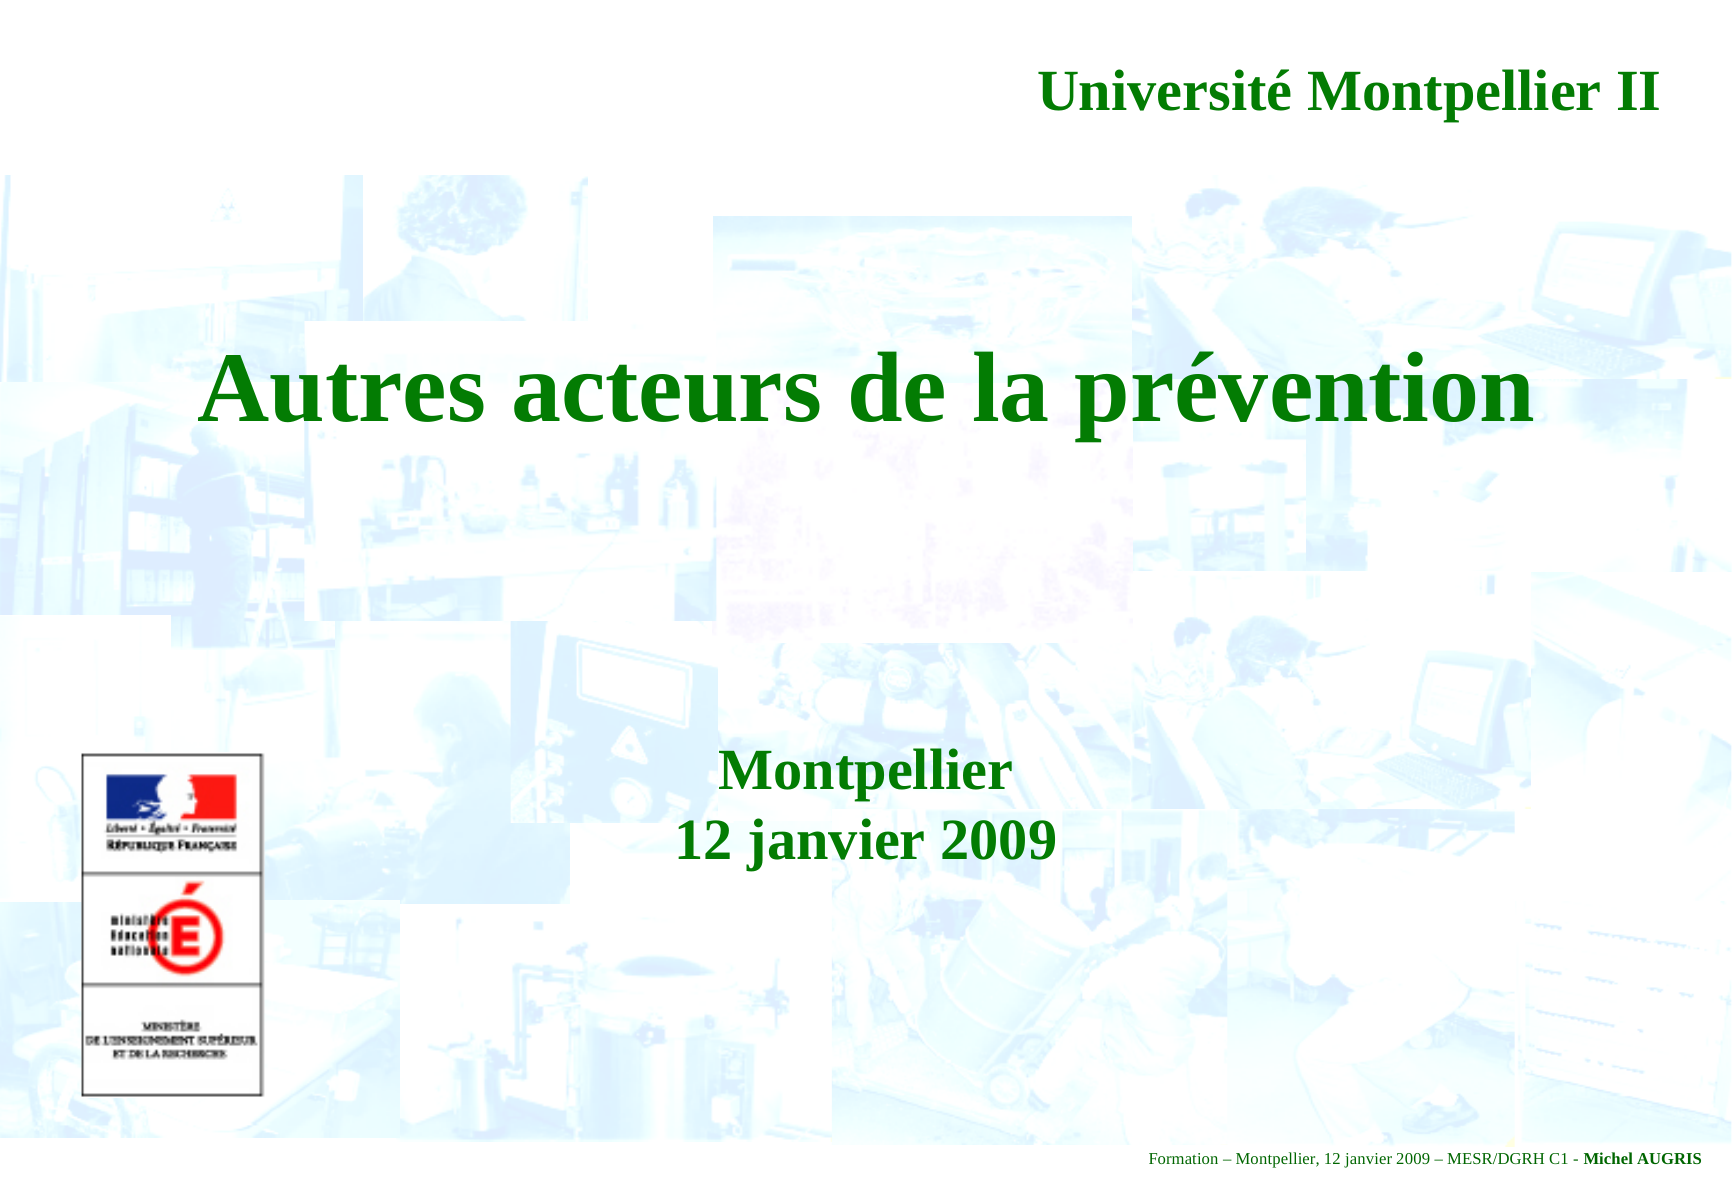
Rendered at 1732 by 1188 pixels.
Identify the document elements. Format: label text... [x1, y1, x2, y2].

picture [0, 175, 1732, 1147]
text_box [0, 0, 1732, 175]
text_box Autres acteurs de la prévention [183, 314, 1552, 449]
text_box Montpellier 12 janvier 2009 [659, 723, 1073, 879]
text_box Université Montpellier II [1022, 44, 1677, 130]
